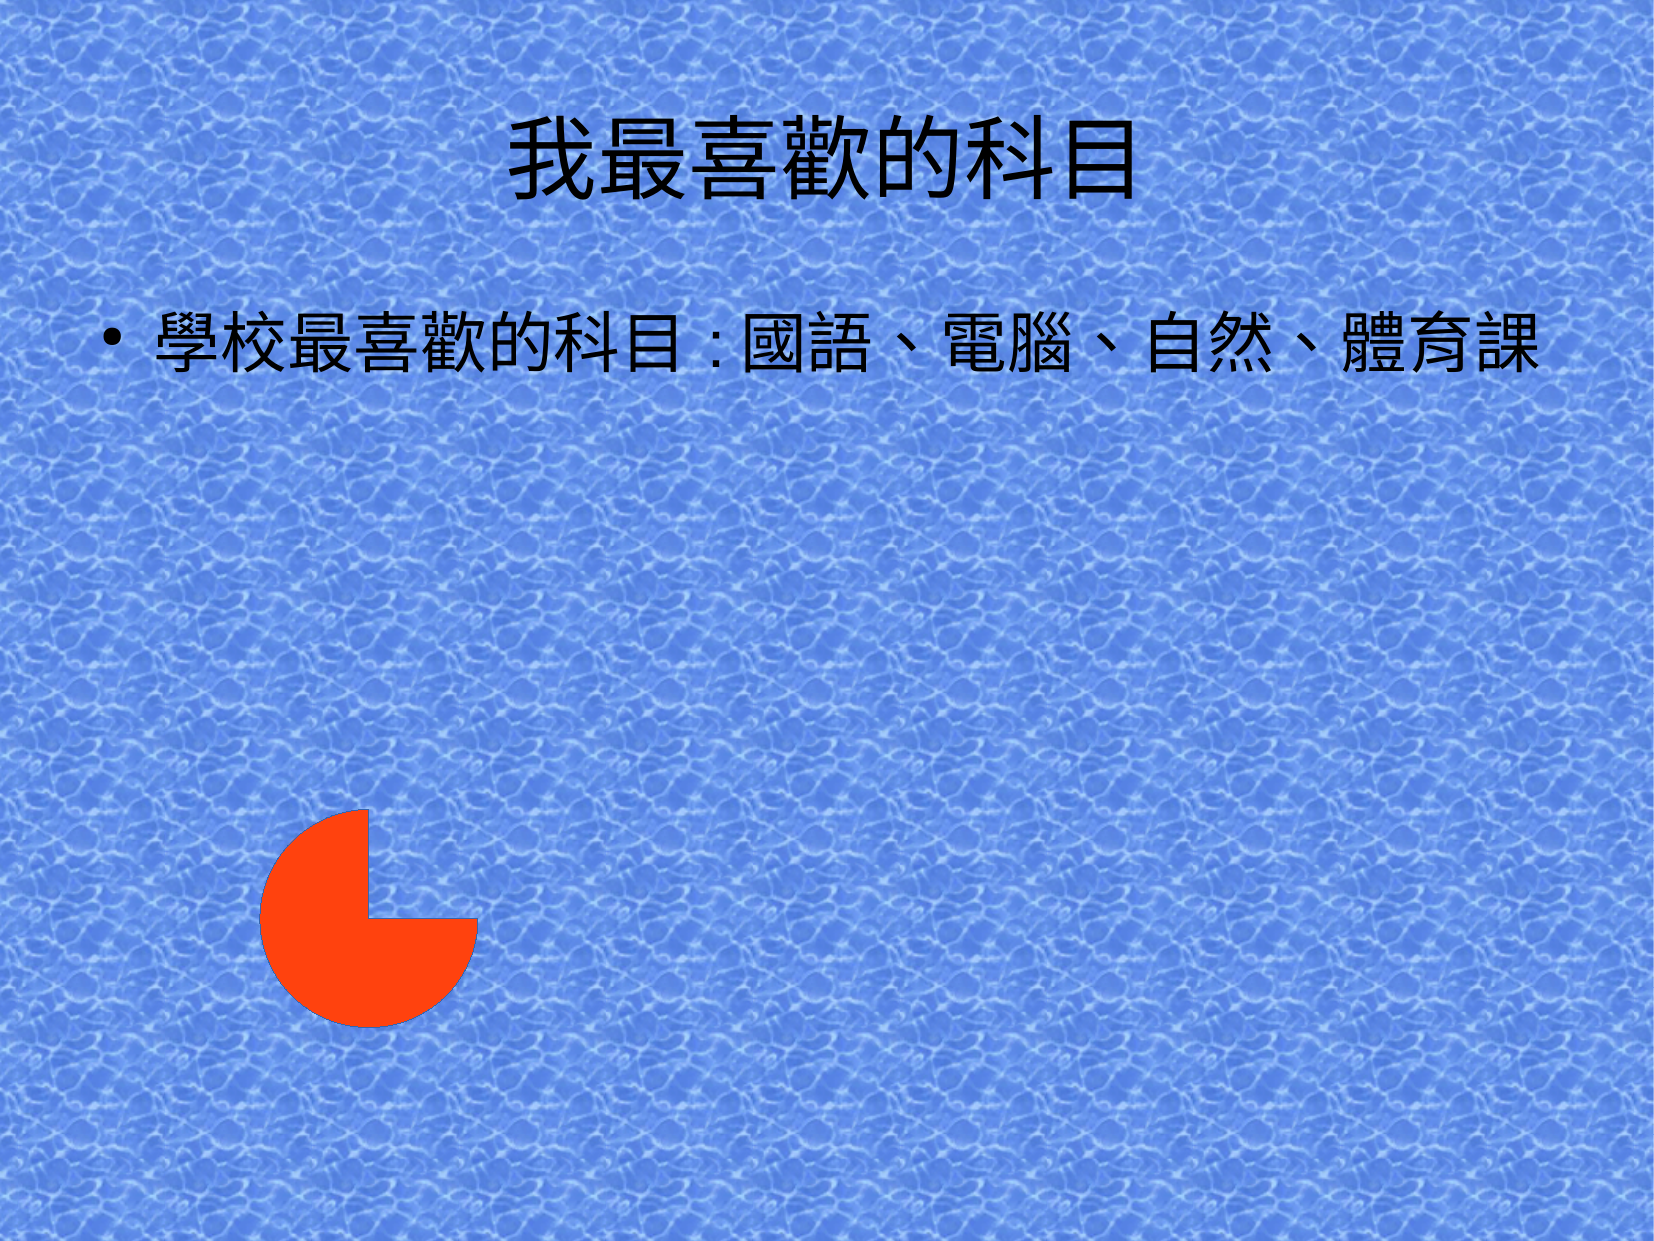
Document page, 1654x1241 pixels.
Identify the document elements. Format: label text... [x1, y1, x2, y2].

list 學校最喜歡的科目:國語、電腦、自然、體育課 [82, 290, 1571, 1010]
picture [0, 0, 1654, 1241]
title 我最喜歡的科目 [82, 49, 1571, 257]
text_box [259, 809, 478, 1028]
